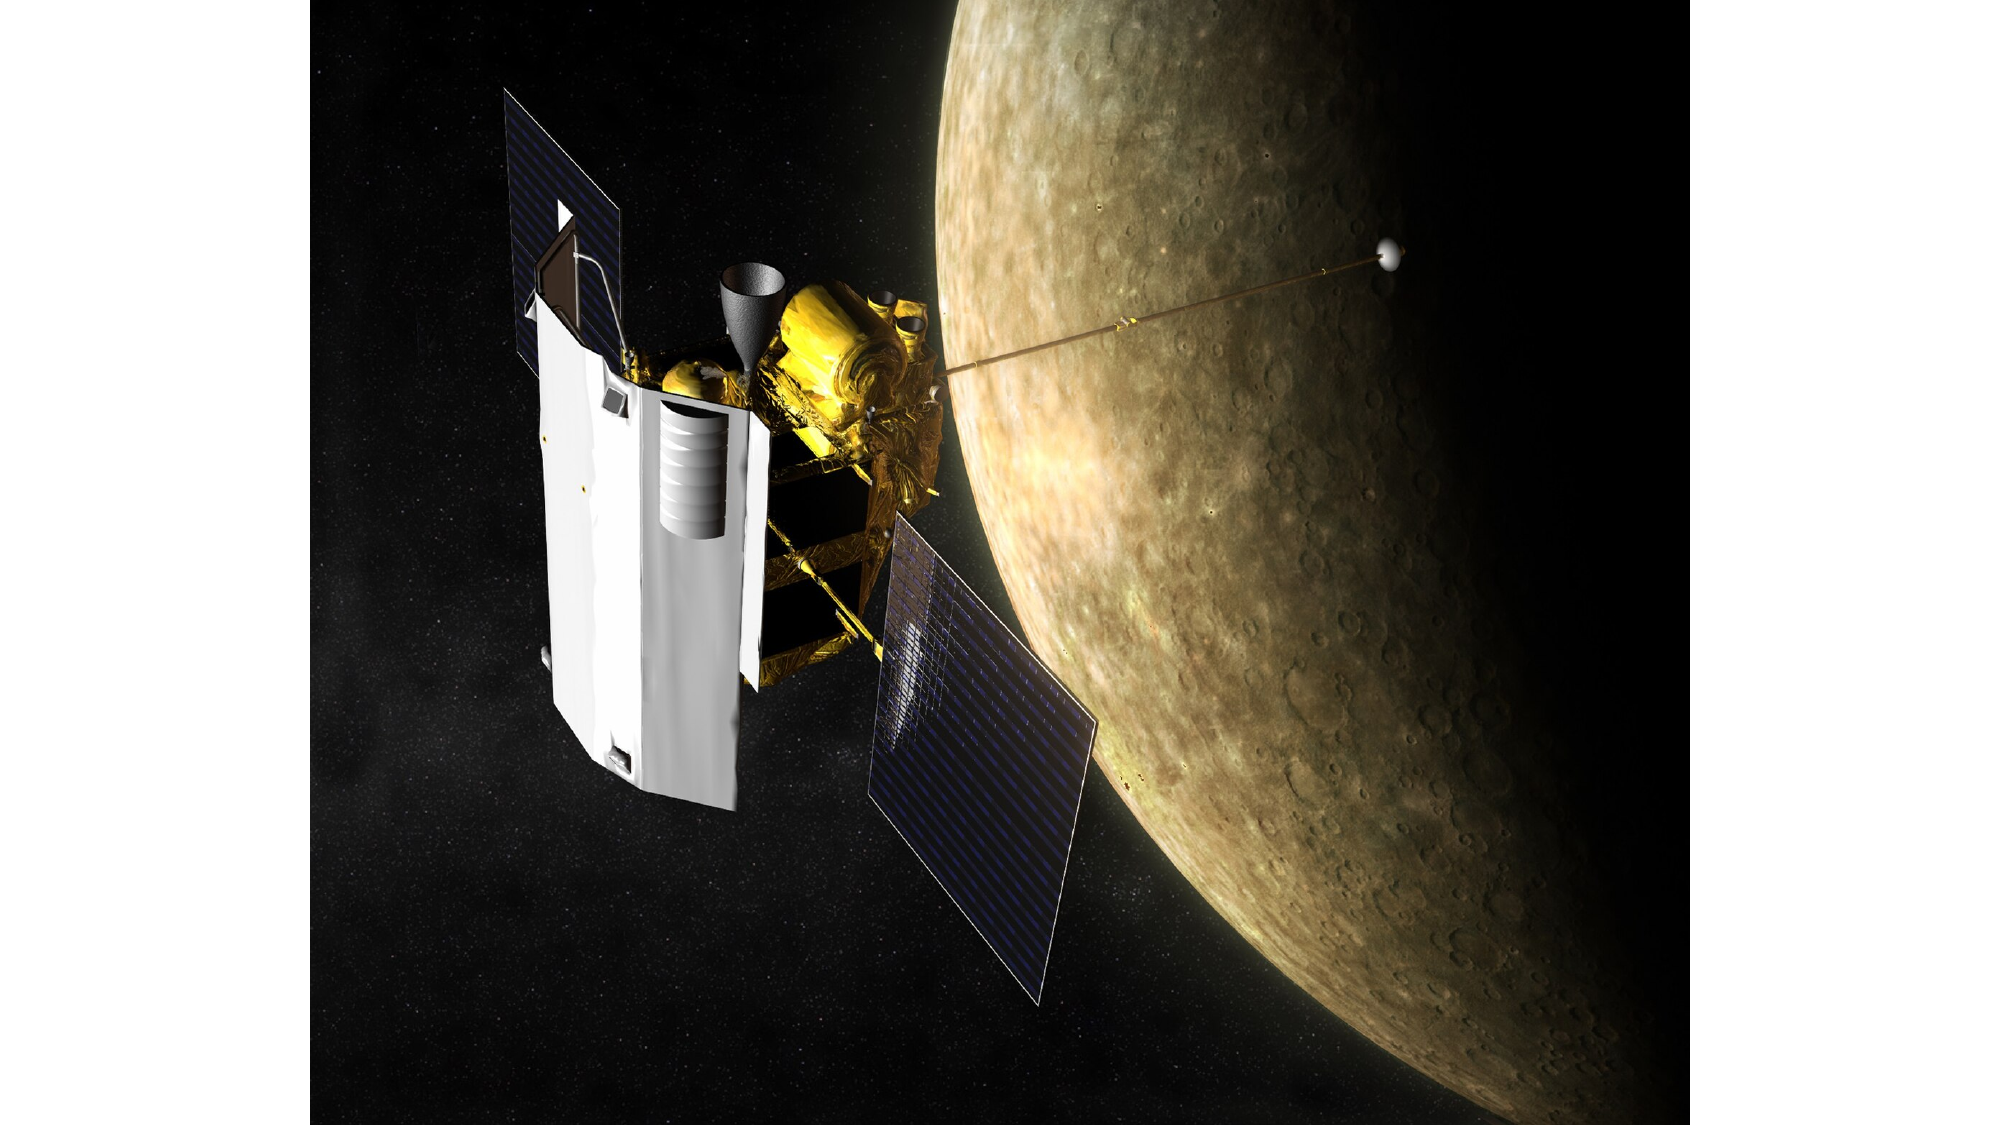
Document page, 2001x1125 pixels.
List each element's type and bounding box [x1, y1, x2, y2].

picture [310, 0, 1690, 1125]
